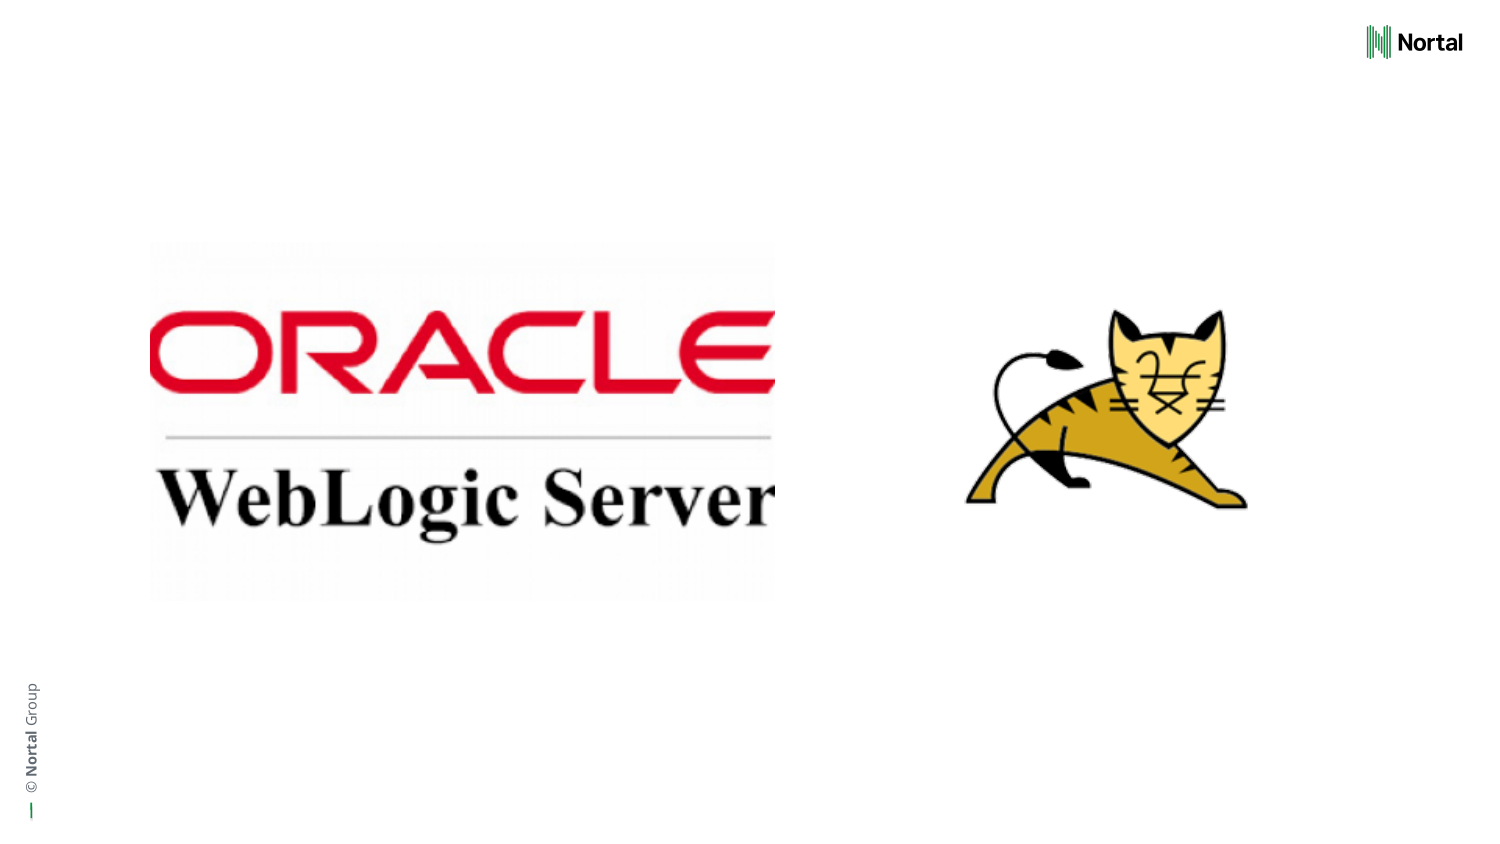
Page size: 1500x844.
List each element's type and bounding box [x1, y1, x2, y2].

picture [150, 242, 775, 601]
picture [915, 215, 1315, 616]
